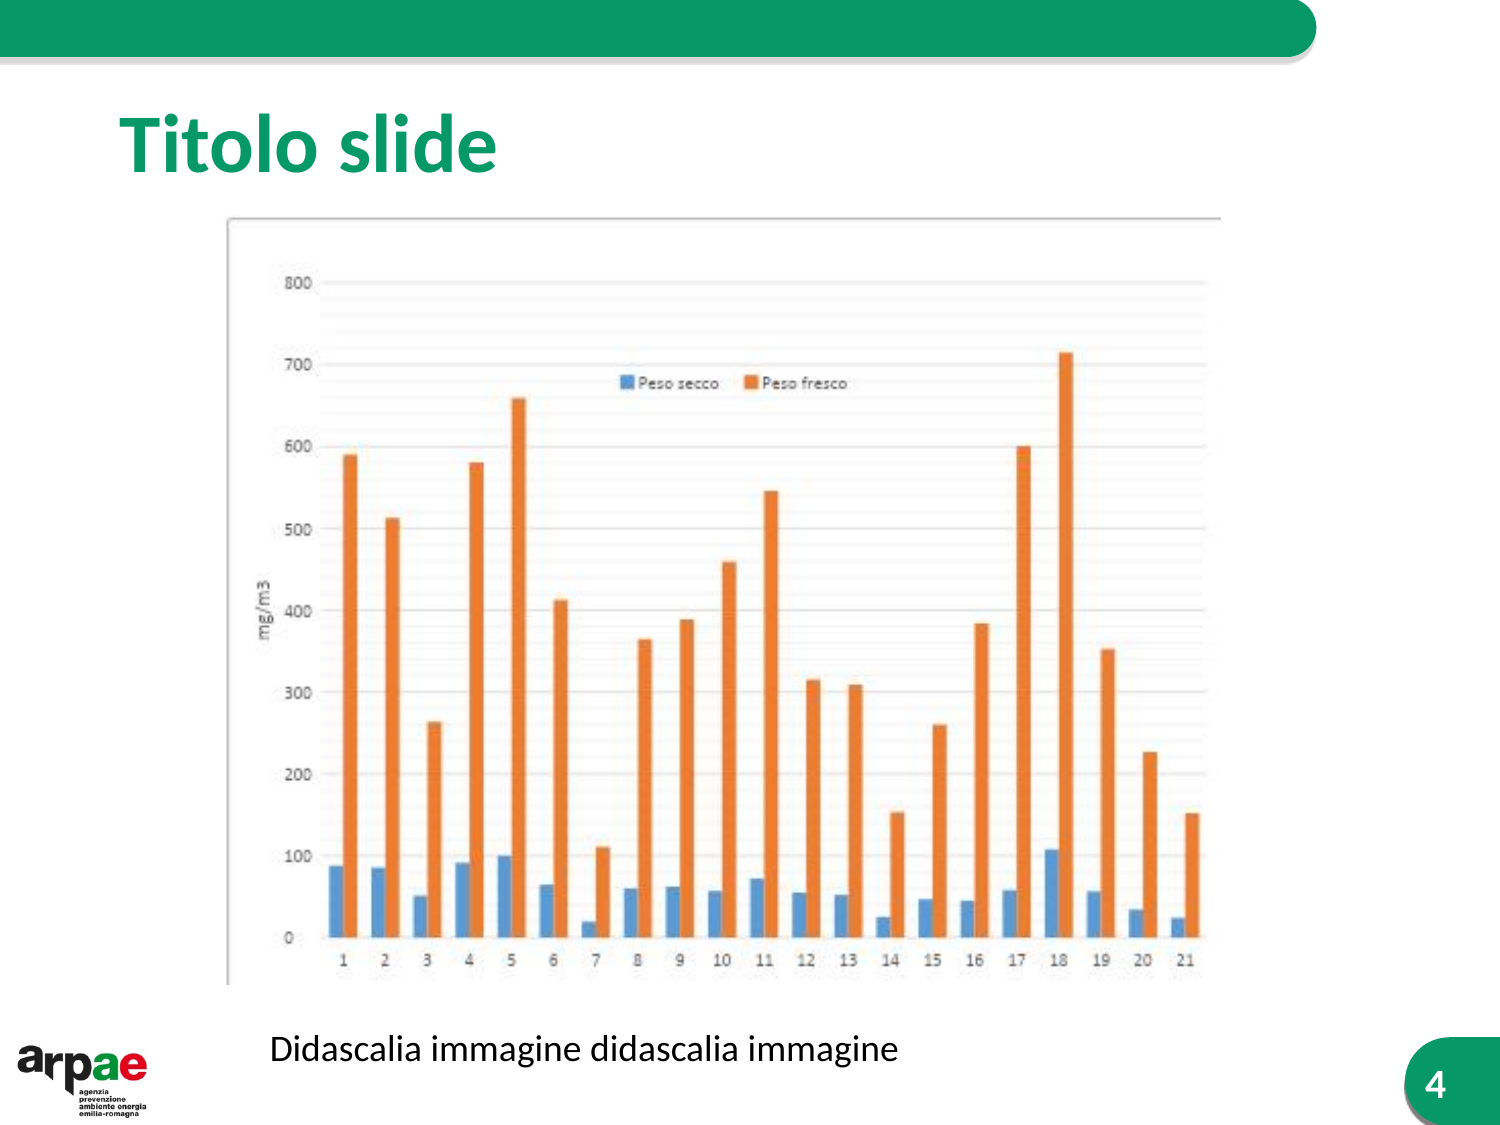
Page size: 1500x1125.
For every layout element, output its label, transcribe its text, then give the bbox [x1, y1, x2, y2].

text_box Didascalia immagine didascalia immagine [254, 1008, 1326, 1084]
picture [9, 1036, 155, 1125]
picture [223, 214, 1221, 985]
text_box Titolo slide [104, 86, 866, 191]
